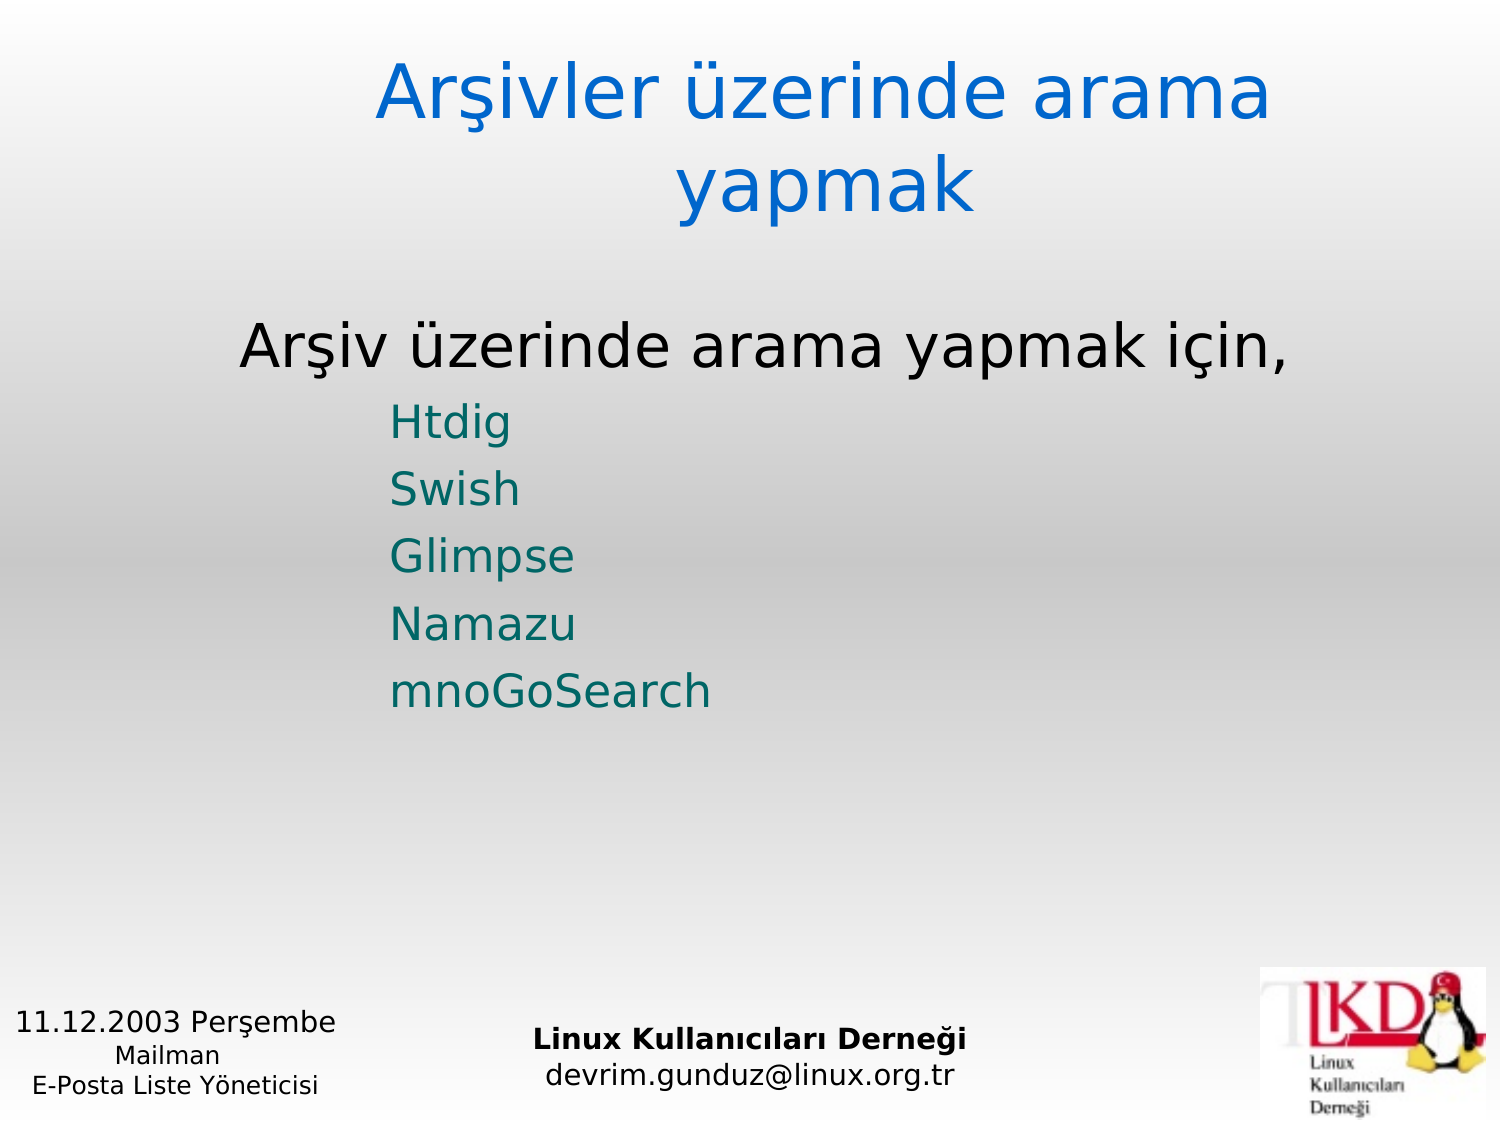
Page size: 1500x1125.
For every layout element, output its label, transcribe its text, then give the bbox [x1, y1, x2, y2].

list Arşiv üzerinde arama yapmak için, Htdig Swish Glimpse Namazu mnoGoSearch [224, 299, 1425, 1065]
title Arşivler üzerinde arama yapmak [224, 33, 1425, 237]
picture [1260, 967, 1486, 1120]
